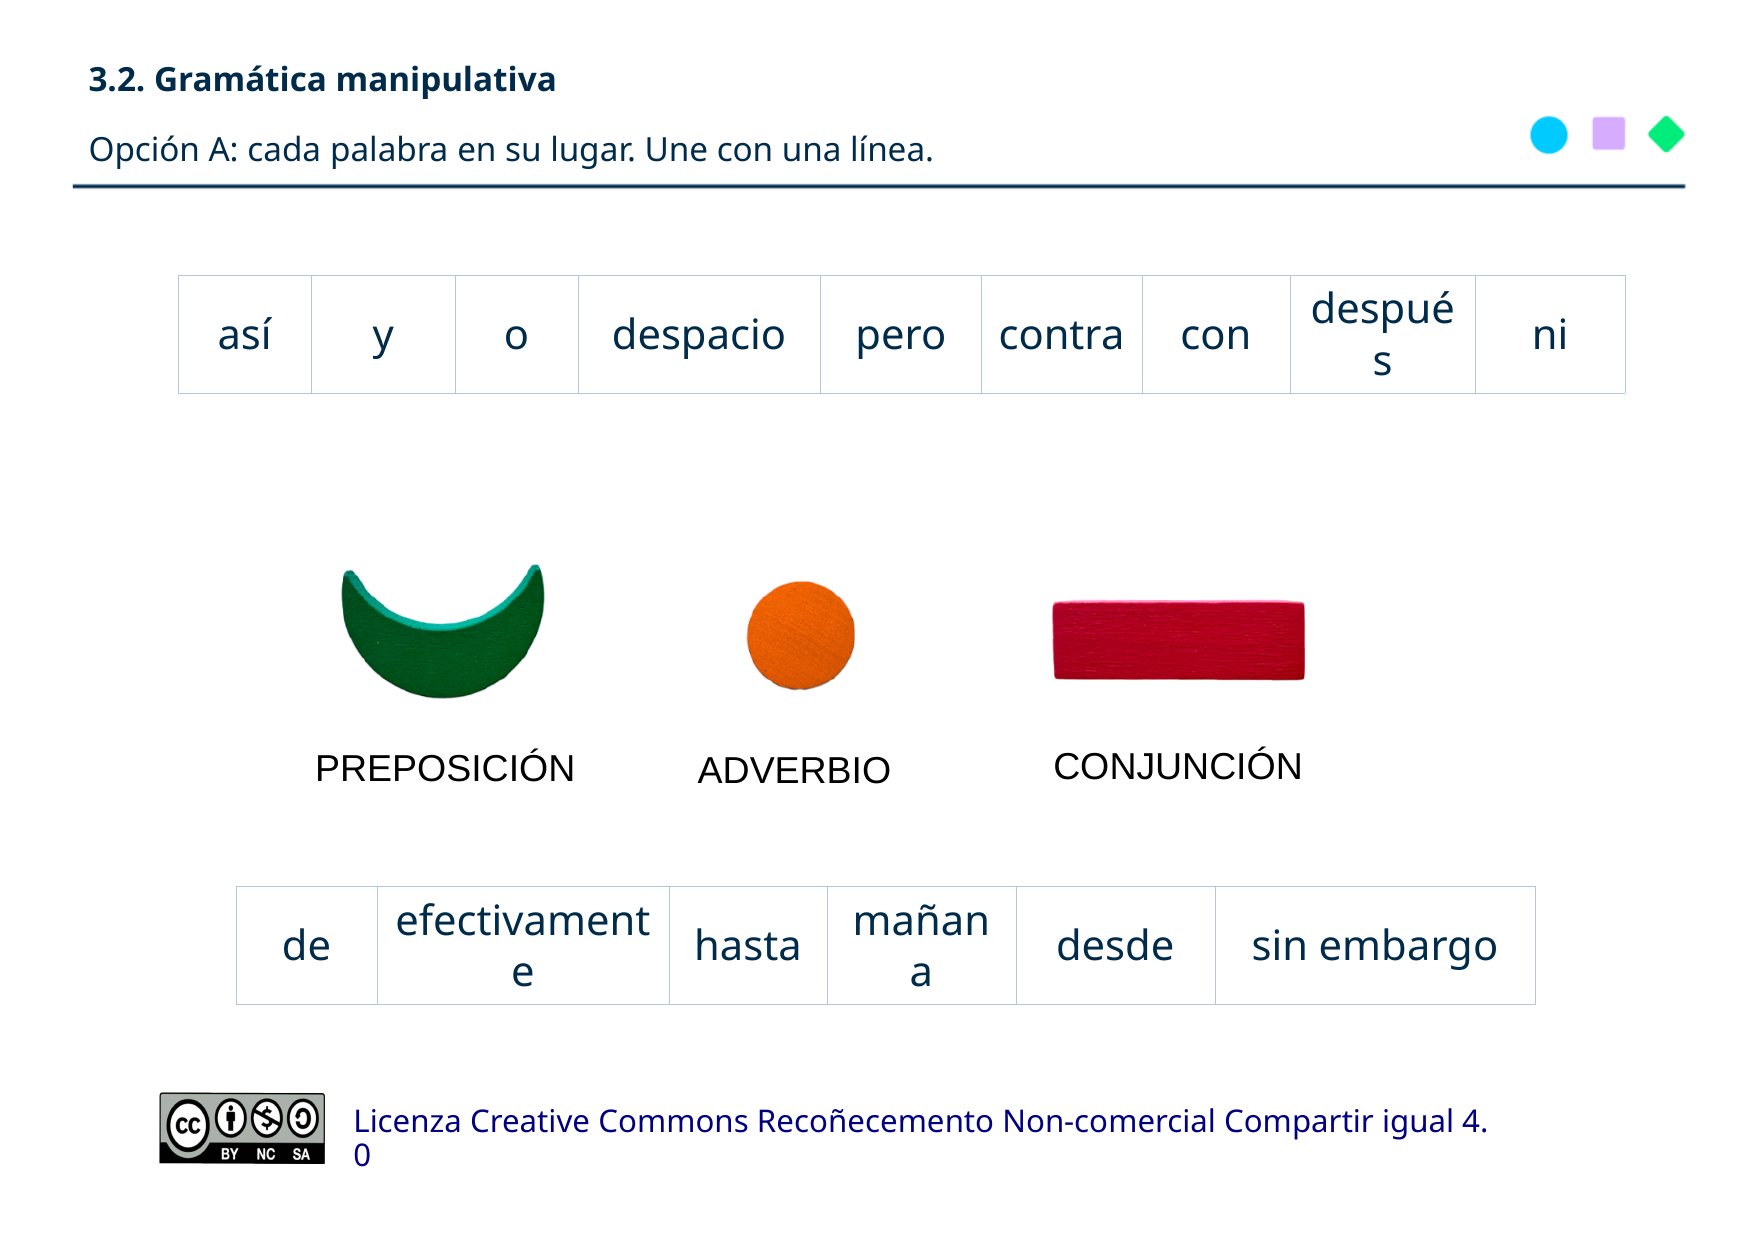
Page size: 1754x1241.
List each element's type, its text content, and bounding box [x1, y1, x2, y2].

table_header después [1291, 276, 1475, 393]
table_header de [237, 887, 377, 1004]
table_header con [1143, 276, 1290, 393]
table_header y [312, 276, 455, 393]
list 3.2. Gramática manipulativa Opción A: cada palabra en su lugar. Une con una línea. [88, 59, 1329, 178]
picture [294, 561, 1329, 706]
table_header mañana [828, 887, 1016, 1004]
text_box PREPOSICIÓN [300, 740, 591, 798]
table_header ni [1476, 276, 1625, 393]
table_header despacio [579, 276, 820, 393]
table_header pero [821, 276, 981, 393]
picture [159, 1092, 325, 1164]
table_header hasta [670, 887, 827, 1004]
text_box Licenza Creative Commons Recoñecemento Non-comercial Compartir igual 4.0 [338, 1072, 1506, 1170]
table_header contra [982, 276, 1142, 393]
table_header así [179, 276, 311, 393]
picture [59, 88, 1695, 211]
table_header efectivamente [378, 887, 669, 1004]
text_box ADVERBIO [682, 741, 907, 799]
table_header desde [1017, 887, 1215, 1004]
text_box CONJUNCIÓN [1038, 738, 1318, 796]
table_header sin embargo [1216, 887, 1535, 1004]
table_header o [456, 276, 578, 393]
